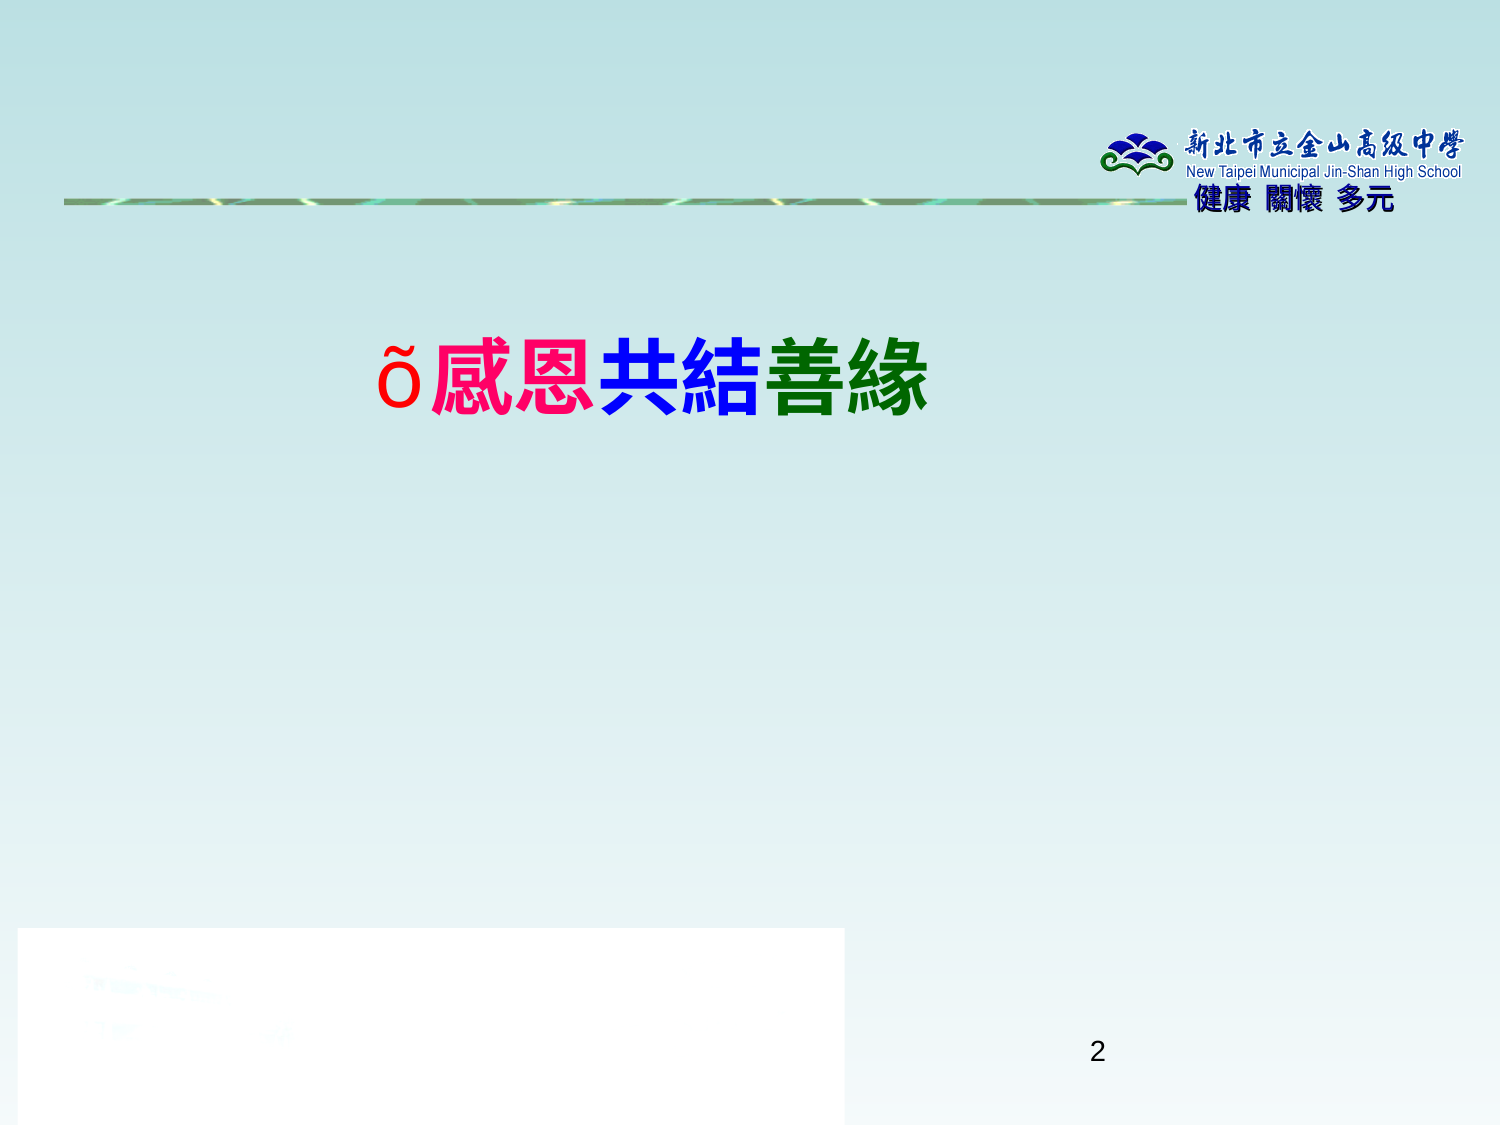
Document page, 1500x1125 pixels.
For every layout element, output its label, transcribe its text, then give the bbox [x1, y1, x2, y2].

list 感恩共結善緣 [359, 317, 1216, 552]
text_box [1074, 1024, 1426, 1103]
